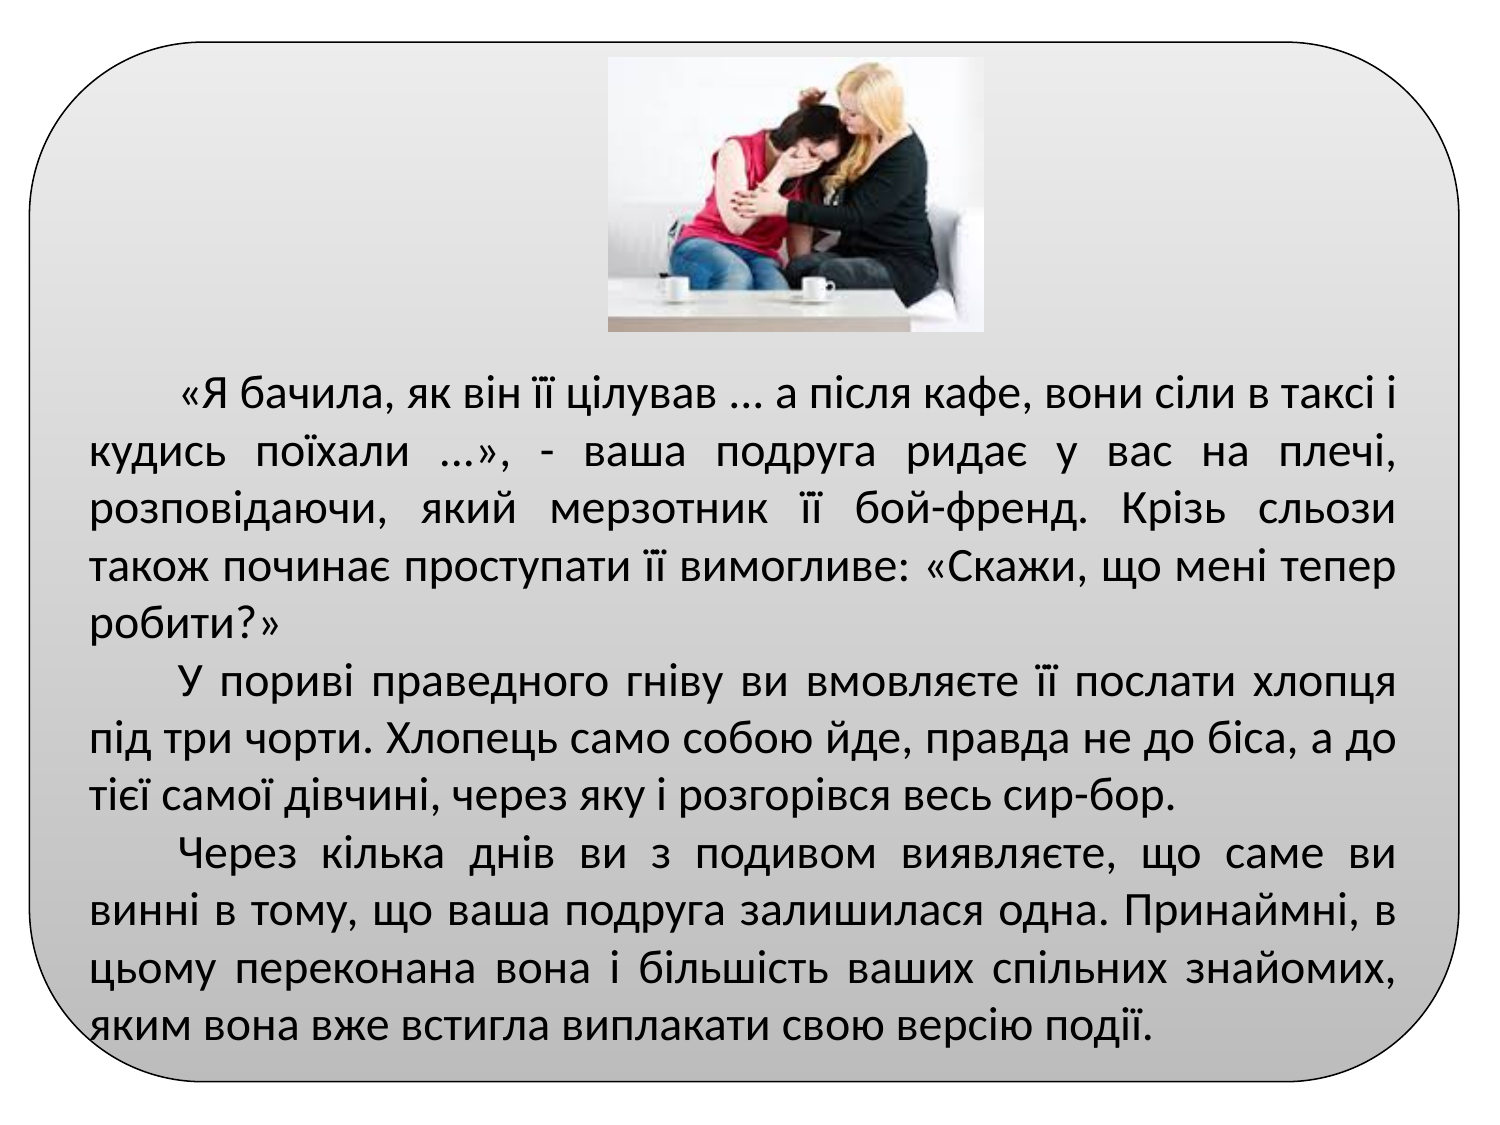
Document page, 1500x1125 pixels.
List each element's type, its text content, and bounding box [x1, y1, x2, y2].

text_box «Я бачила, як він її цілував ... а після кафе, вони сіли в таксі і кудись поїхали ...», - ваша подруга ридає у вас на плечі, розповідаючи, який мерзотник її бой-френд. Крізь сльози також починає проступати її вимогливе: «Скажи, що мені тепер робити?» У пориві праведного гніву ви вмовляєте її послати хлопця під три чорти. Хлопець само собою йде, правда не до біса, а до тієї самої дівчині, через яку і розгорівся весь сир-бор. Через кілька днів ви з подивом виявляєте, що саме ви винні в тому, що ваша подруга залишилася одна. Принаймні, в цьому переконана вона і більшість ваших спільних знайомих, яким вона вже встигла виплакати свою версію події. [29, 42, 1459, 1082]
picture [608, 57, 984, 332]
